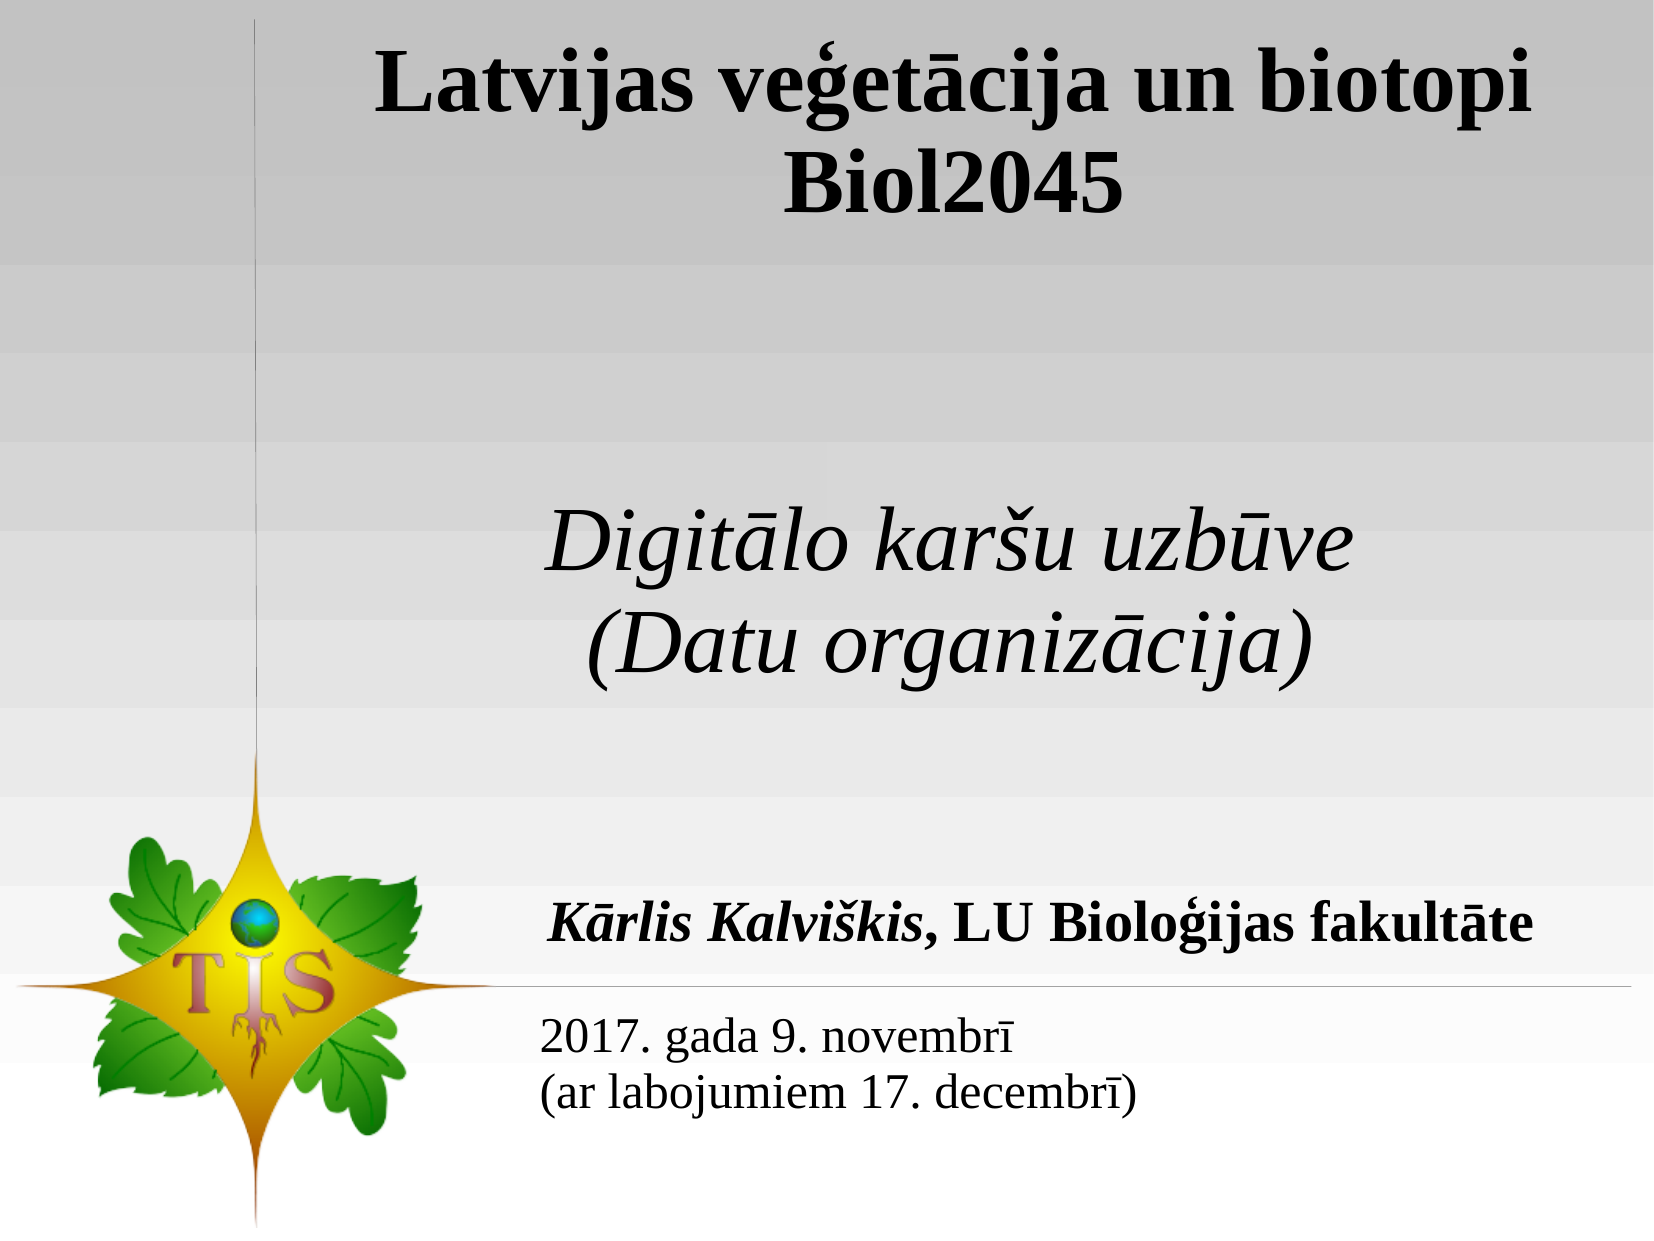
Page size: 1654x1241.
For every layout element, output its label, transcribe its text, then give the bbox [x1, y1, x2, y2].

list 2017. gada 9. novembrī (ar labojumiem 17. decembrī) [468, 1008, 1630, 1216]
title Digitālo karšu uzbūve (Datu organizācija) [295, 324, 1607, 857]
picture [0, 0, 1654, 1241]
